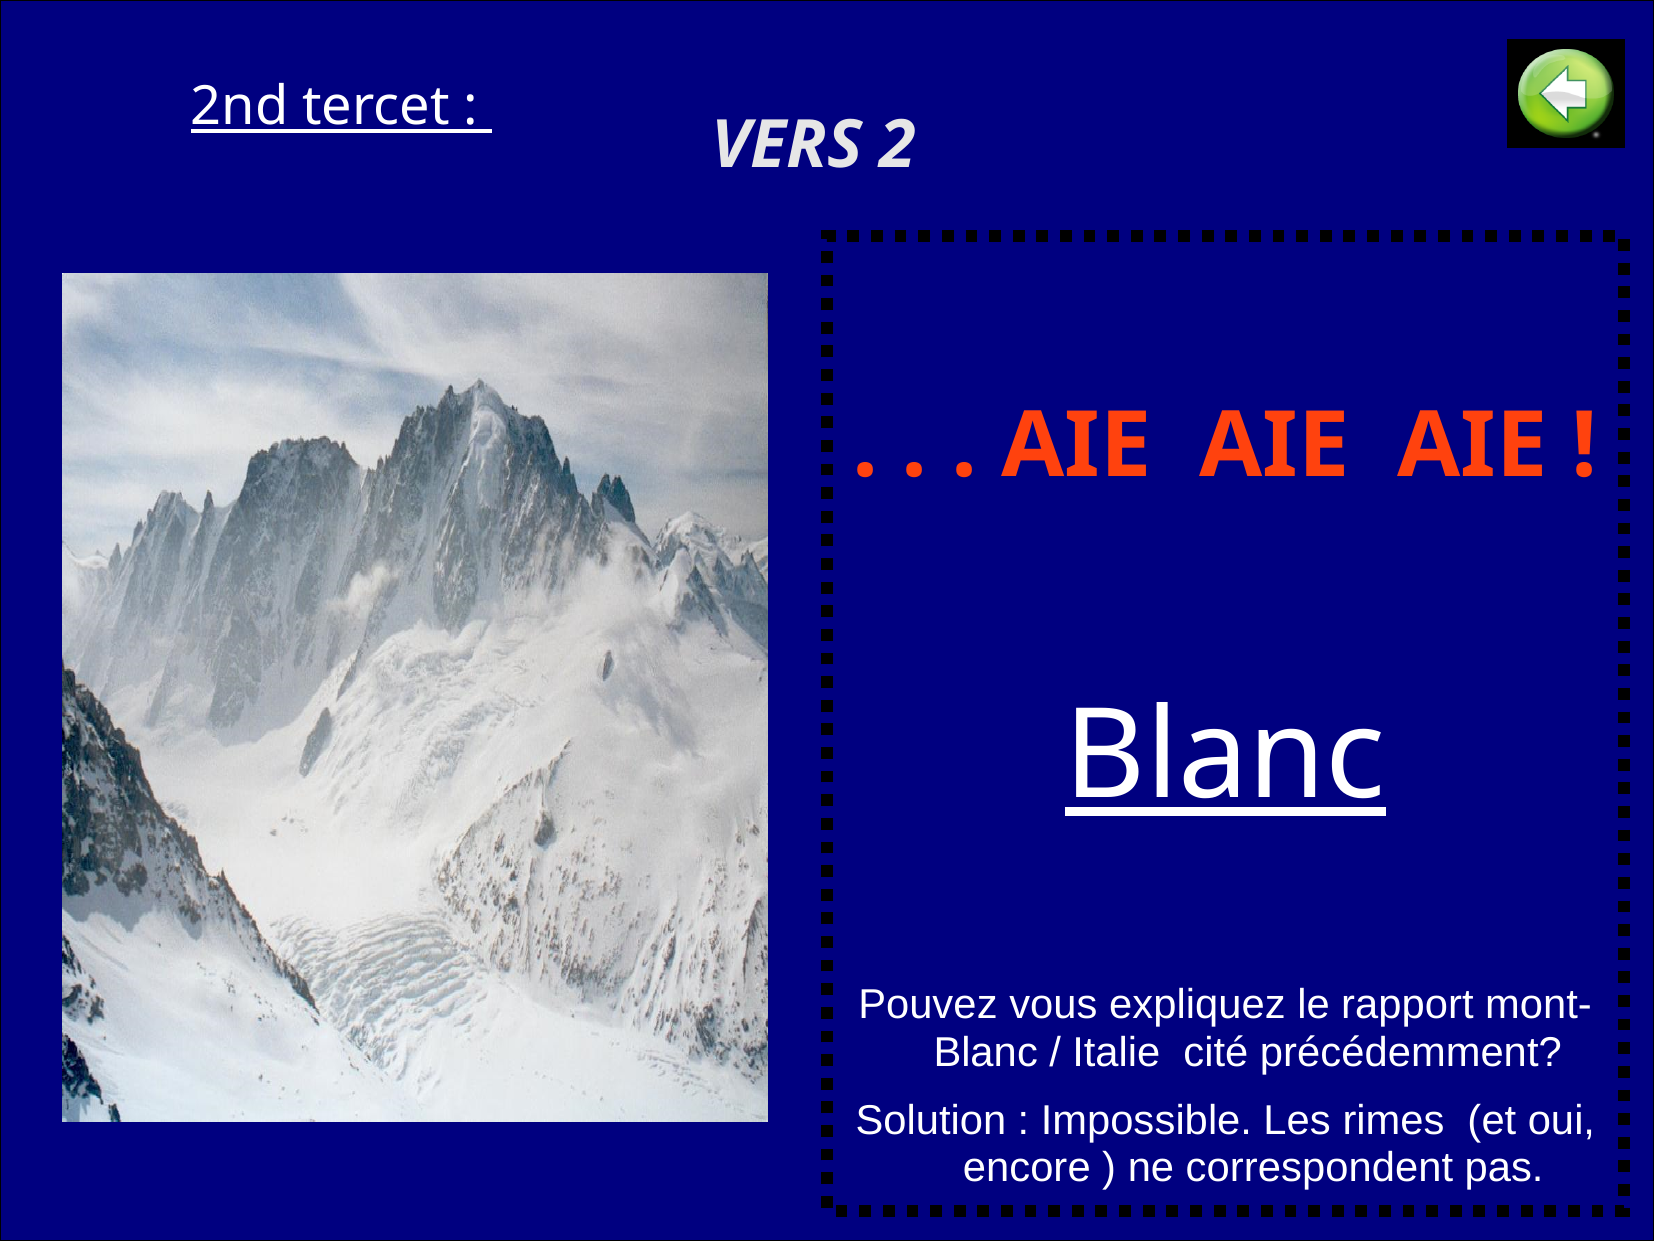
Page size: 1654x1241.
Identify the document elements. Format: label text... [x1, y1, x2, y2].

text_box 2nd tercet : [151, 59, 532, 151]
text_box VERS 2 [653, 45, 975, 148]
picture [62, 273, 768, 1123]
picture [1507, 39, 1625, 148]
list . . . AIE AIE AIE ! Blanc Pouvez vous expliquez le rapport mont-Blanc / Italie cité précédemment? Solution : Impossible. Les rimes (et oui, encore ) ne correspondent pas. [826, 236, 1625, 1211]
text_box [0, 0, 1654, 1241]
